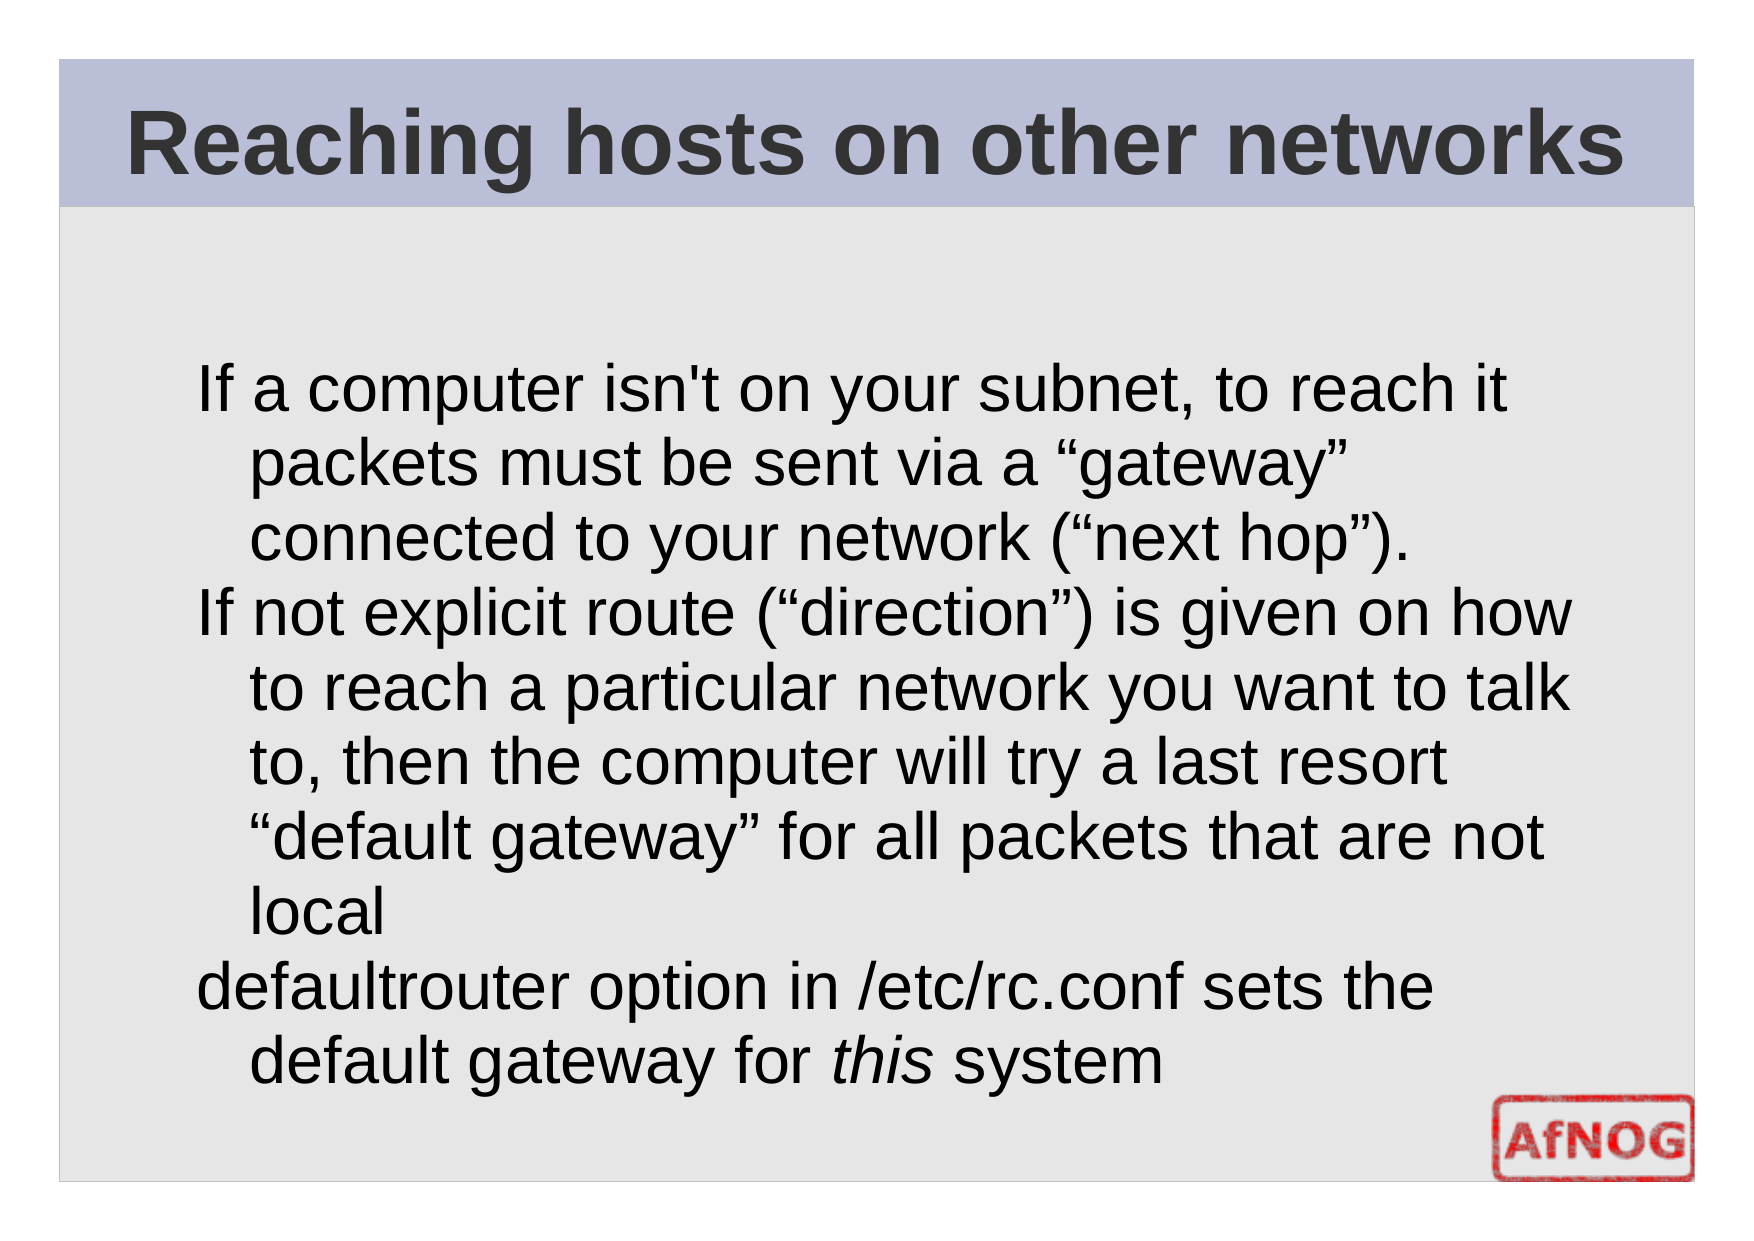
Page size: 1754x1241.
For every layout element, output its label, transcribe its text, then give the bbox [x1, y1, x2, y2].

picture [1490, 1092, 1695, 1182]
list If a computer isn't on your subnet, to reach it packets must be sent via a “gateway” connected to your network (“next hop”). If not explicit route (“direction”) is given on how to reach a particular network you want to talk to, then the computer will try a last resort “default gateway” for all packets that are not local defaultrouter option in /etc/rc.conf sets the default gateway for this system [179, 350, 1603, 1123]
title Reaching hosts on other networks [59, 48, 1695, 237]
